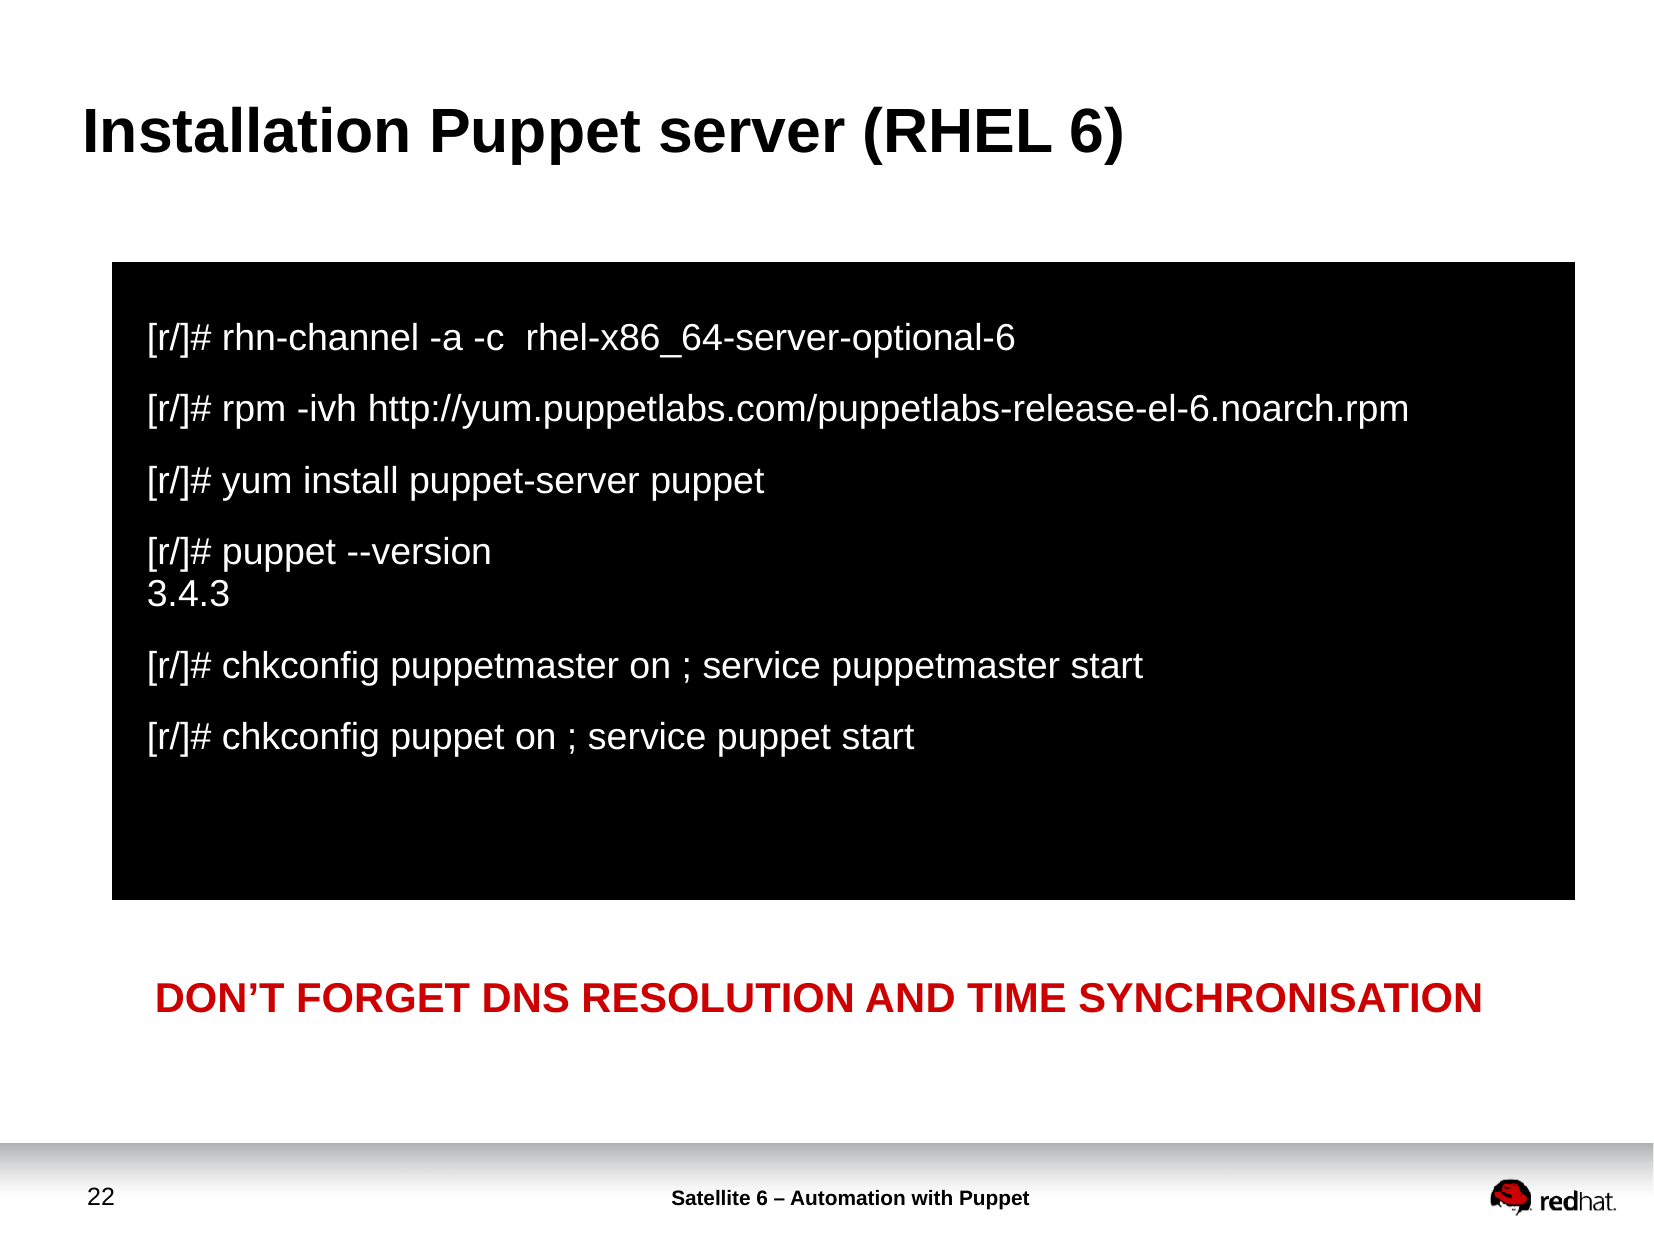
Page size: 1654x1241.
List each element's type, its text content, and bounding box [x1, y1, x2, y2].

text_box DON’T FORGET DNS RESOLUTION AND TIME SYNCHRONISATION [94, 975, 1522, 1022]
list [r/]# rhn-channel -a -c rhel-x86_64-server-optional-6 [r/]# rpm -ivh http://yum.puppetlabs.com/puppetlabs-release-el-6.noarch.rpm [r/]# yum install puppet-server puppet [r/]# puppet --version 3.4.3 [r/]# chkconfig puppetmaster on ; service puppetmaster start [r/]# chkconfig puppet on ; service puppet start [86, 244, 1576, 1039]
title Installation Puppet server (RHEL 6) [82, 37, 1571, 226]
picture [0, 1143, 1654, 1241]
